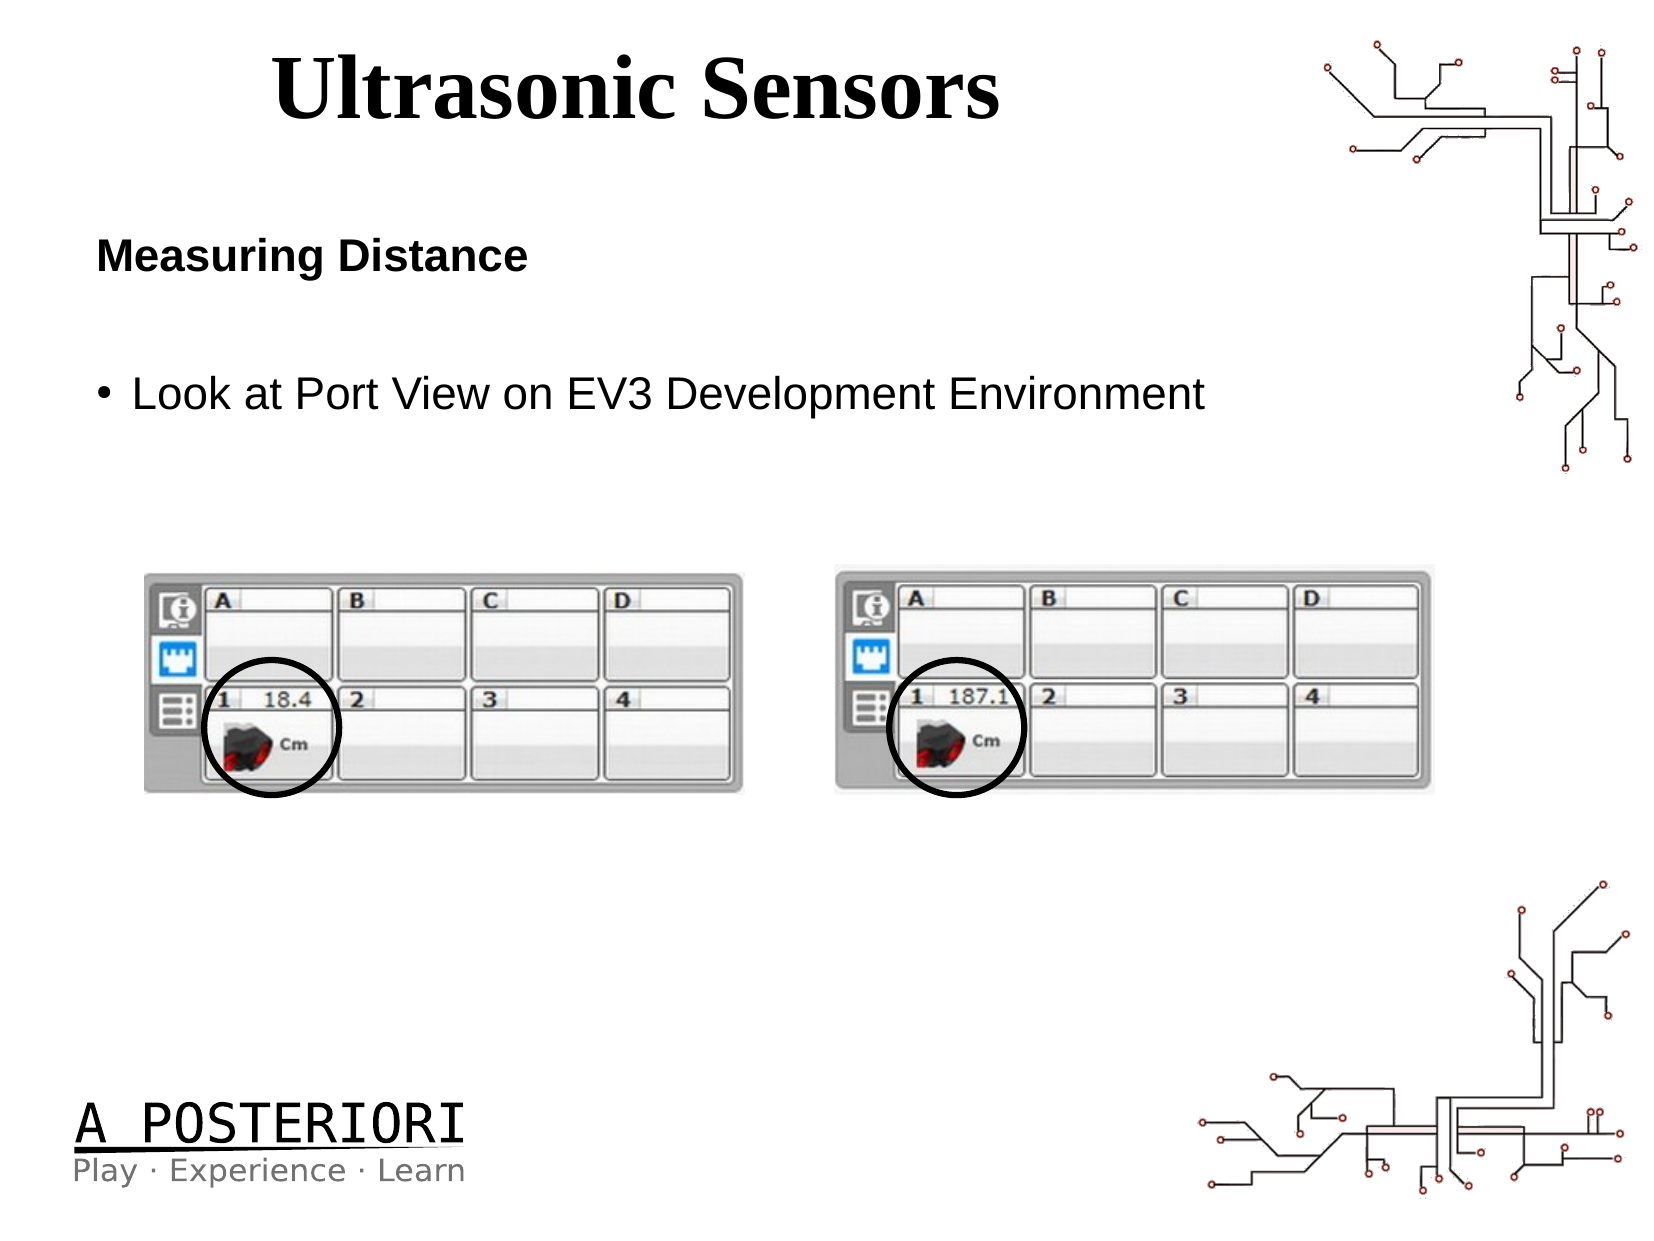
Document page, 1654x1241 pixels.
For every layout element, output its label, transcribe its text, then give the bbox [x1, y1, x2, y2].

picture [144, 572, 745, 796]
picture [893, 664, 1021, 791]
picture [73, 1101, 466, 1189]
title Ultrasonic Sensors [11, 0, 1261, 190]
picture [208, 664, 336, 791]
picture [1305, 35, 1643, 496]
picture [1175, 862, 1636, 1201]
text_box Measuring Distance Look at Port View on EV3 Development Environment [81, 222, 1261, 1036]
picture [834, 564, 1435, 796]
